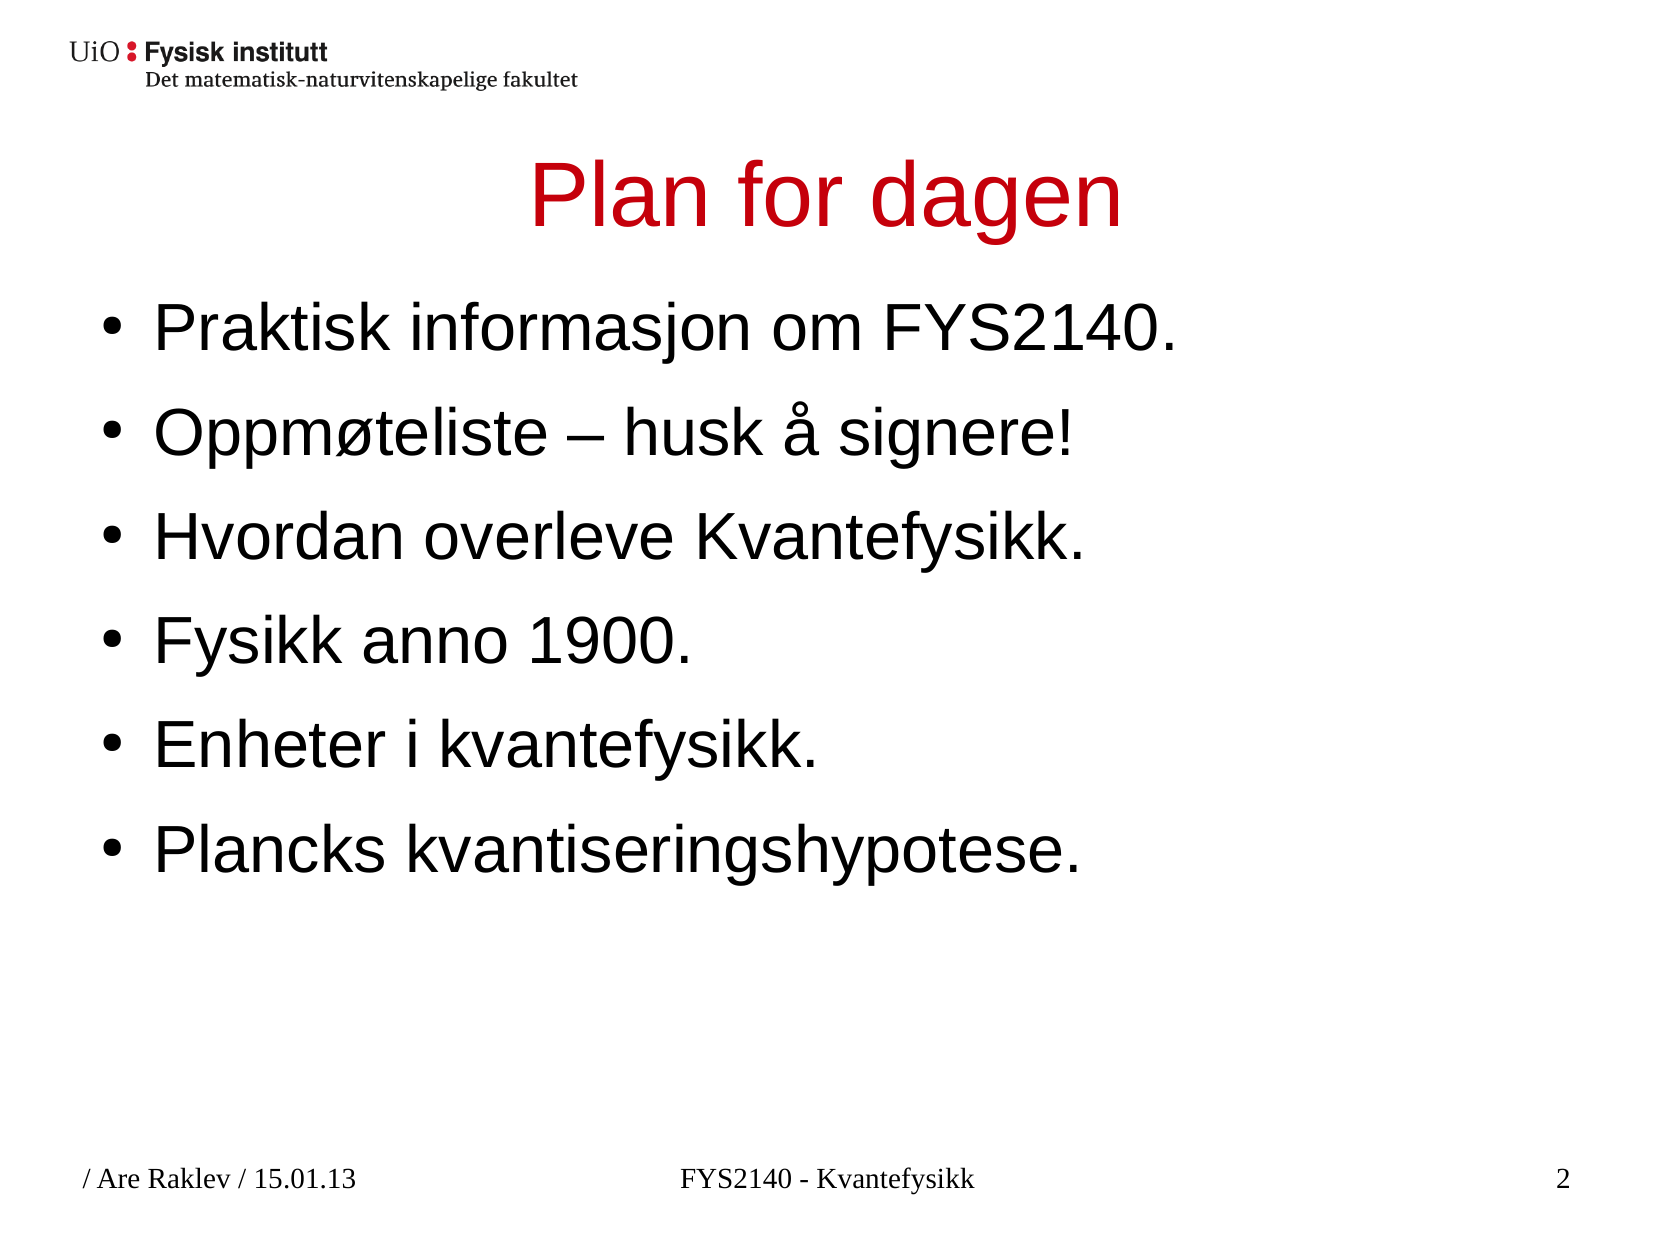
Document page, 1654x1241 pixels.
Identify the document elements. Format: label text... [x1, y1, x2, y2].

title Plan for dagen [82, 90, 1571, 290]
list Praktisk informasjon om FYS2140. Oppmøteliste – husk å signere! Hvordan overleve Kvantefysikk. Fysikk anno 1900. Enheter i kvantefysikk. Plancks kvantiseringshypotese. [82, 290, 1571, 1094]
picture [68, 37, 581, 93]
